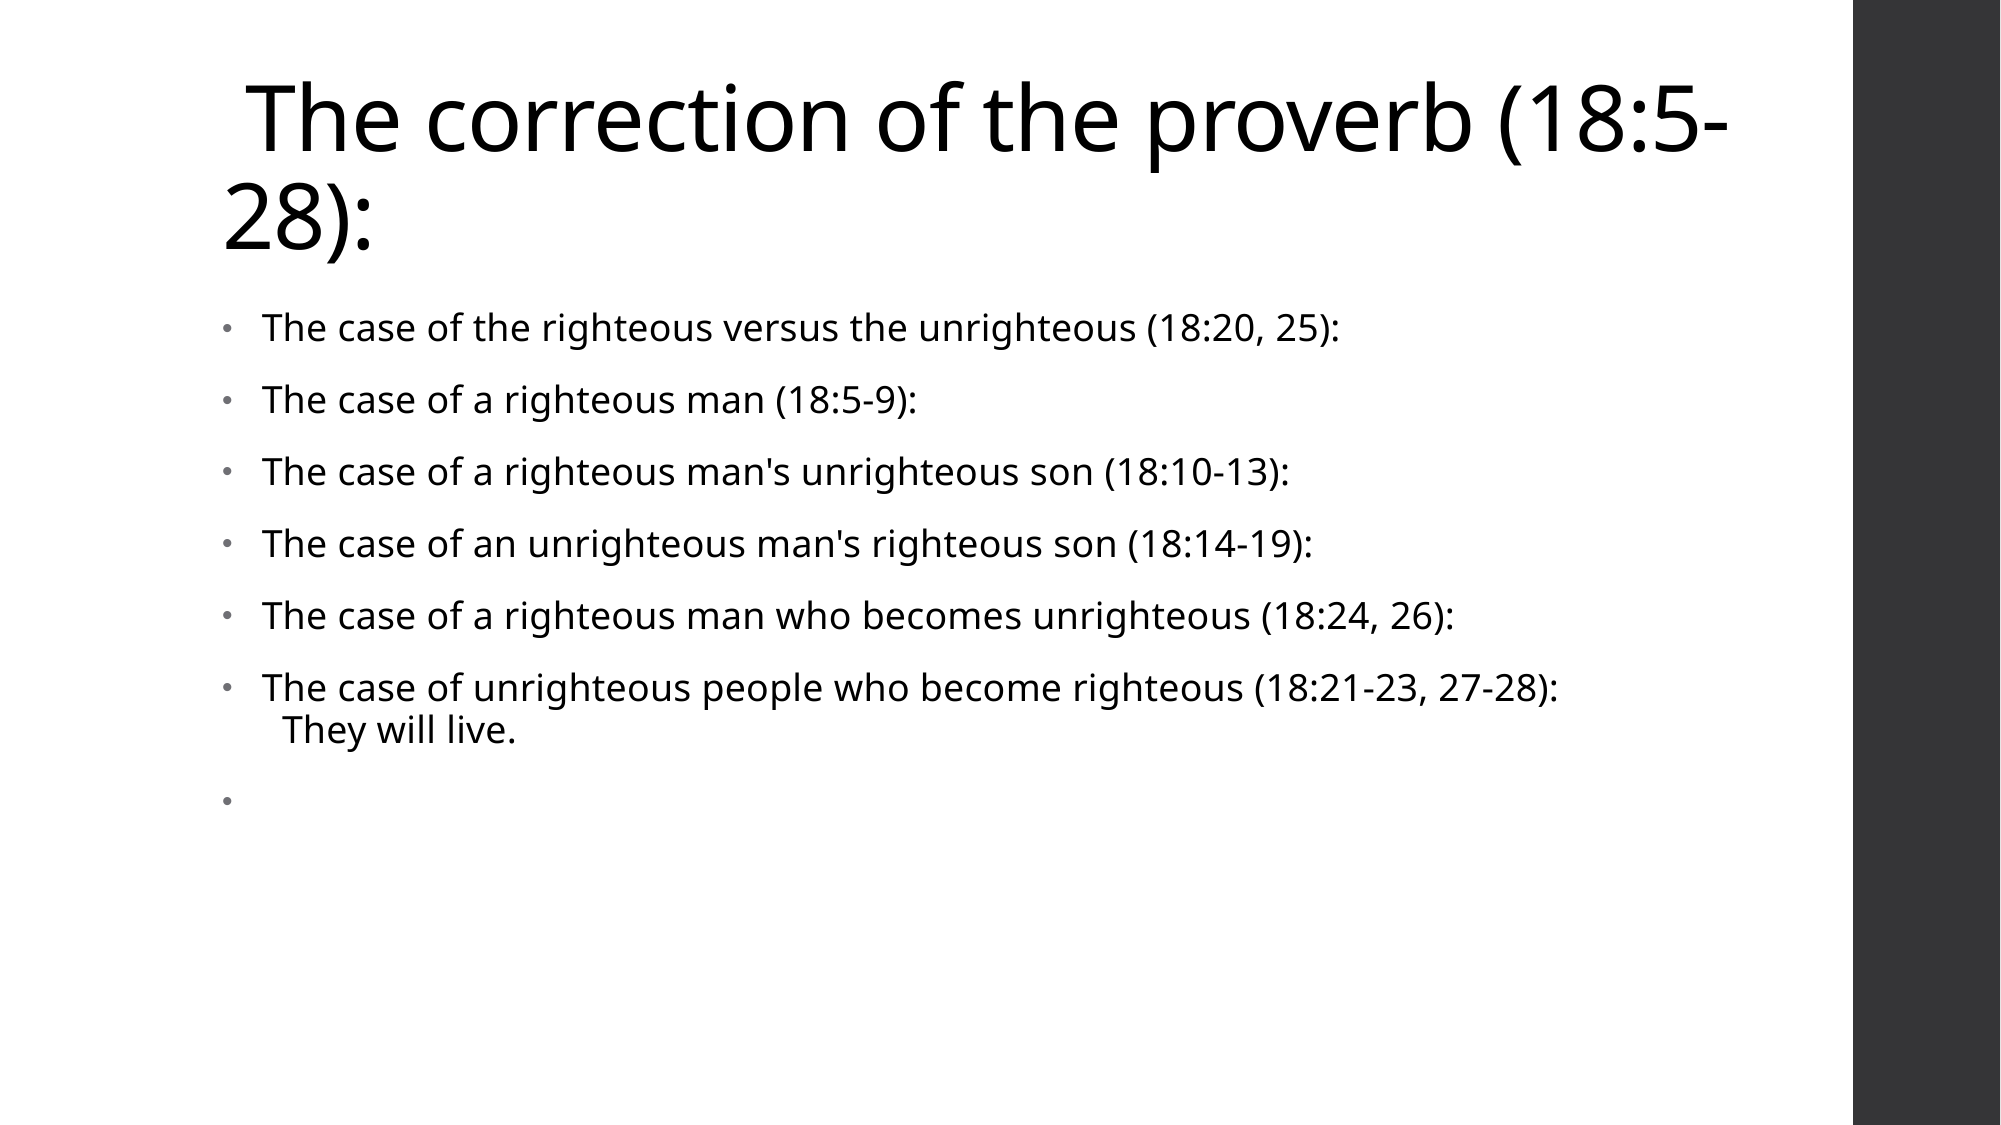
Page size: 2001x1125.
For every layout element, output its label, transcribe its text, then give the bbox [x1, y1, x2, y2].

list The case of the righteous versus the unrighteous (18:20, 25): The case of a righteous man (18:5-9): The case of a righteous man's unrighteous son (18:10-13): The case of an unrighteous man's righteous son (18:14-19): The case of a righteous man who becomes unrighteous (18:24, 26): The case of unrighteous people who become righteous (18:21-23, 27-28): They will live. [206, 299, 1617, 1014]
title The correction of the proverb (18:5-28): [206, 60, 1797, 278]
